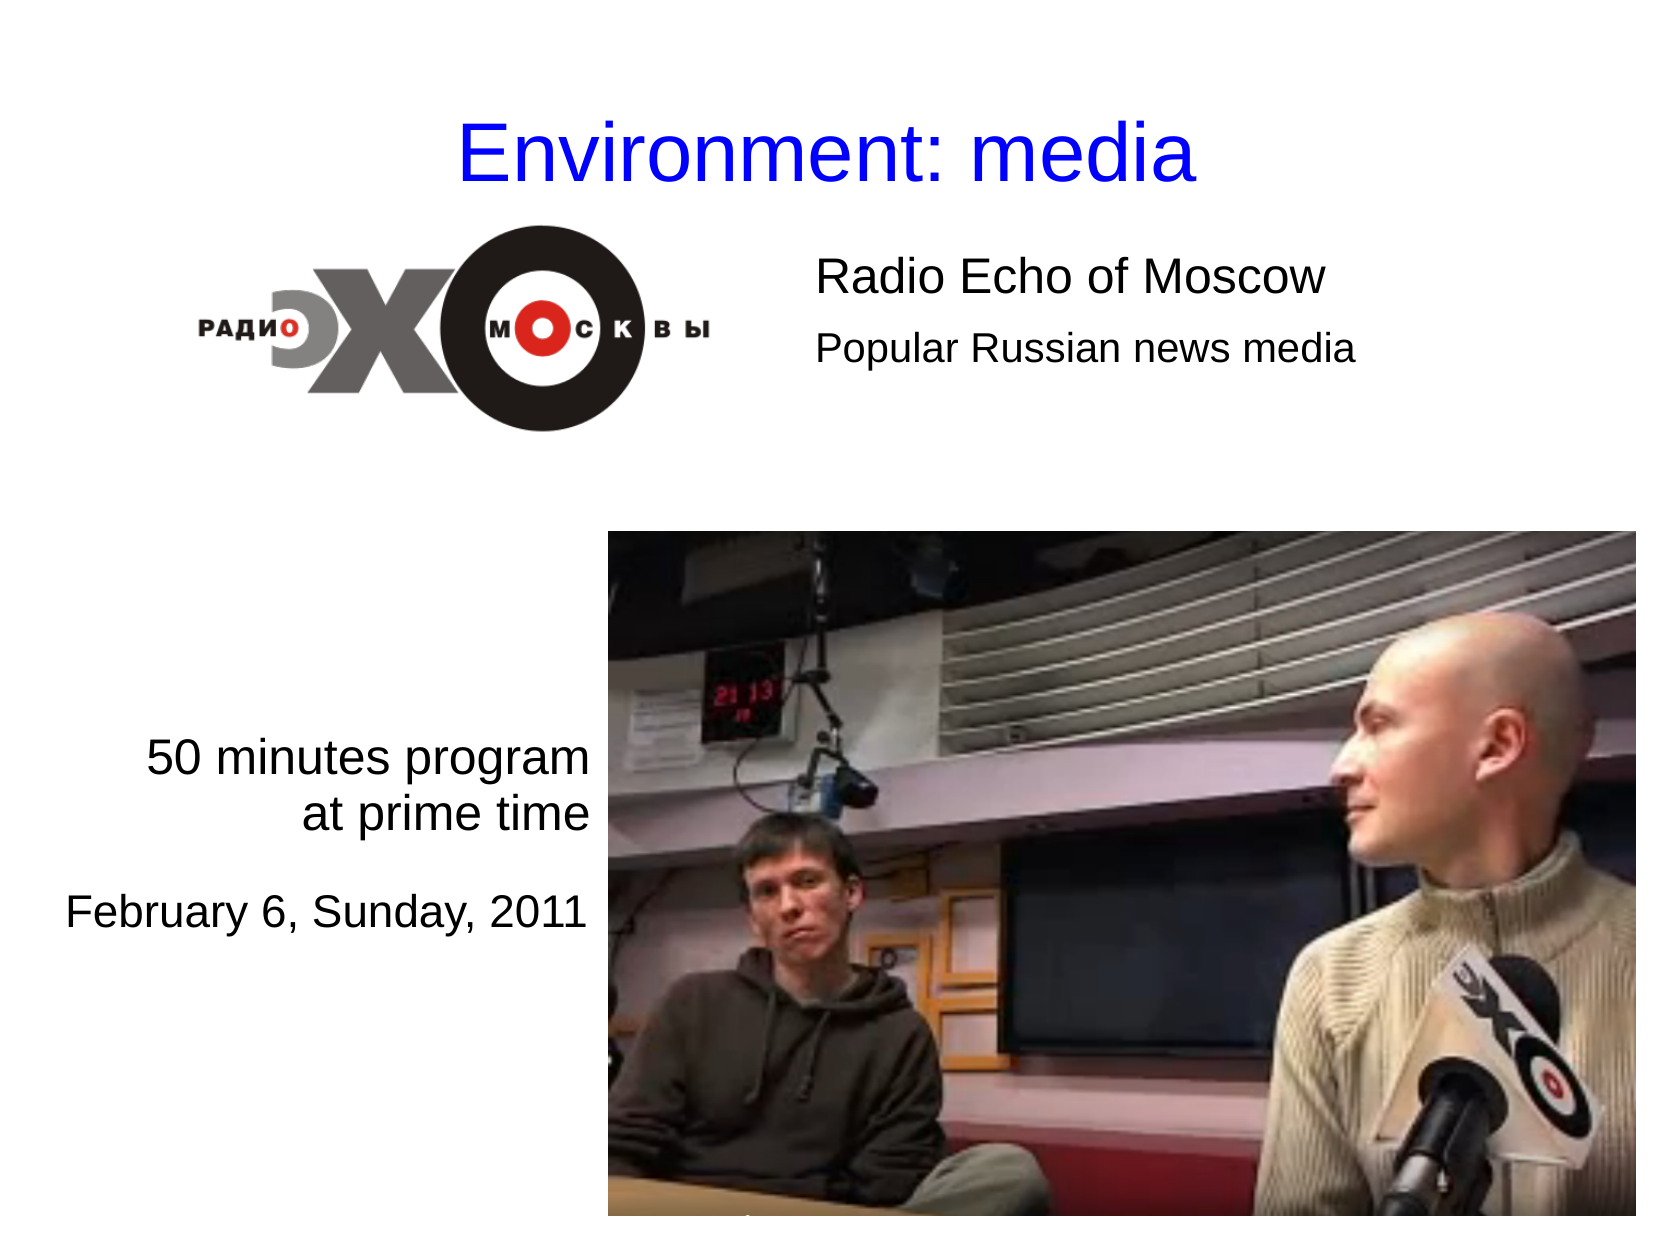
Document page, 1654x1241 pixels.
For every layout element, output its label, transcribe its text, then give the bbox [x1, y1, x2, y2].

text_box February 6, Sunday, 2011 [64, 885, 609, 937]
picture [608, 531, 1636, 1216]
text_box 50 minutes program at prime time [118, 729, 591, 841]
text_box Radio Echo of Moscow [814, 248, 1376, 304]
text_box Popular Russian news media [814, 324, 1357, 372]
picture [181, 206, 727, 449]
title Environment: media [82, 49, 1571, 257]
